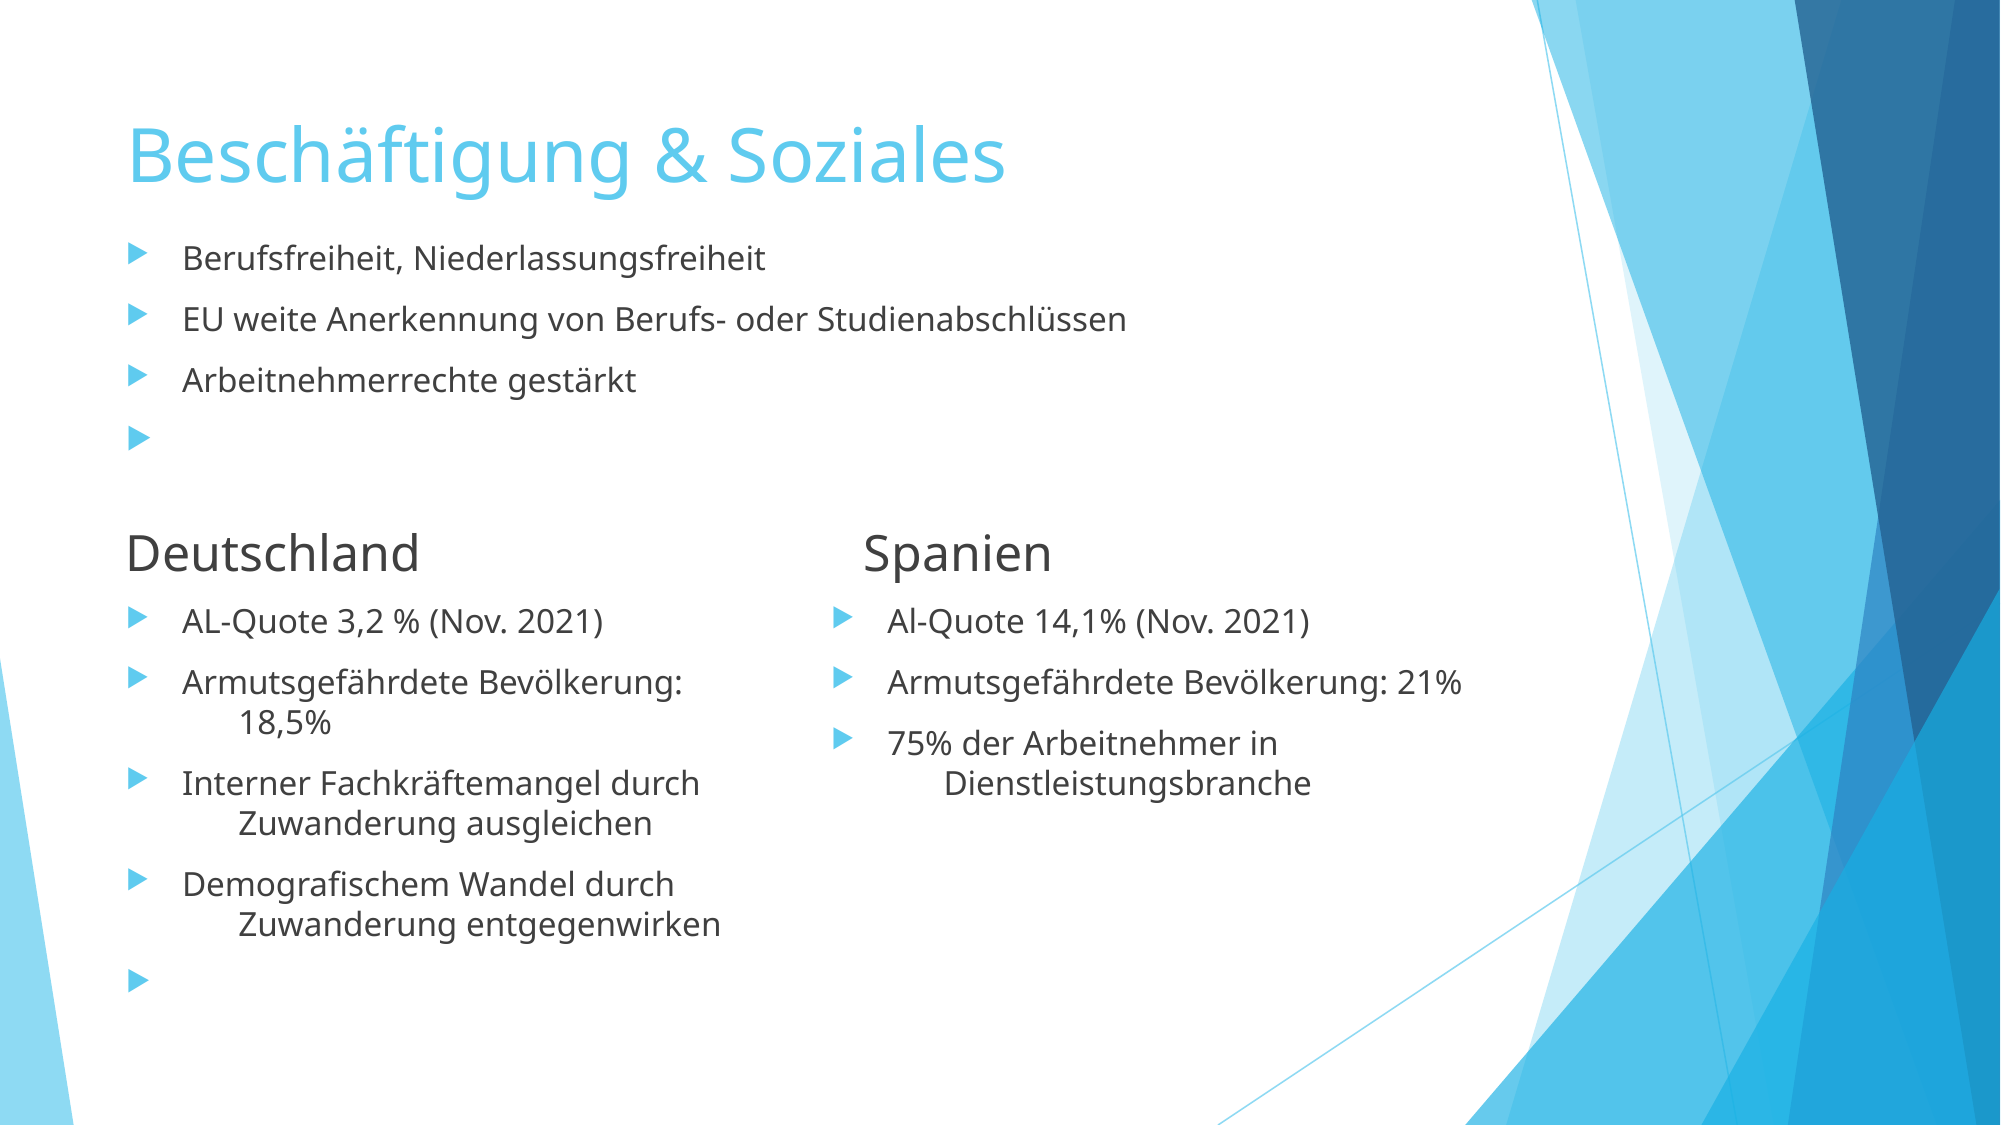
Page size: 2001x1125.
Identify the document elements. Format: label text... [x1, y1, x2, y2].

list Spanien [849, 494, 1536, 589]
list Deutschland [110, 494, 798, 589]
text_box Berufsfreiheit, Niederlassungsfreiheit EU weite Anerkennung von Berufs- oder Studienabschlüssen Arbeitnehmerrechte gestärkt [110, 230, 1522, 490]
title Beschäftigung & Soziales [111, 99, 1522, 230]
list AL-Quote 3,2 % (Nov. 2021) Armutsgefährdete Bevölkerung: 18,5% Interner Fachkräftemangel durch Zuwanderung ausgleichen Demografischem Wandel durch Zuwanderung entgegenwirken [110, 593, 798, 928]
list Al-Quote 14,1% (Nov. 2021) Armutsgefährdete Bevölkerung: 21% 75% der Arbeitnehmer in Dienstleistungsbranche [815, 593, 1503, 928]
